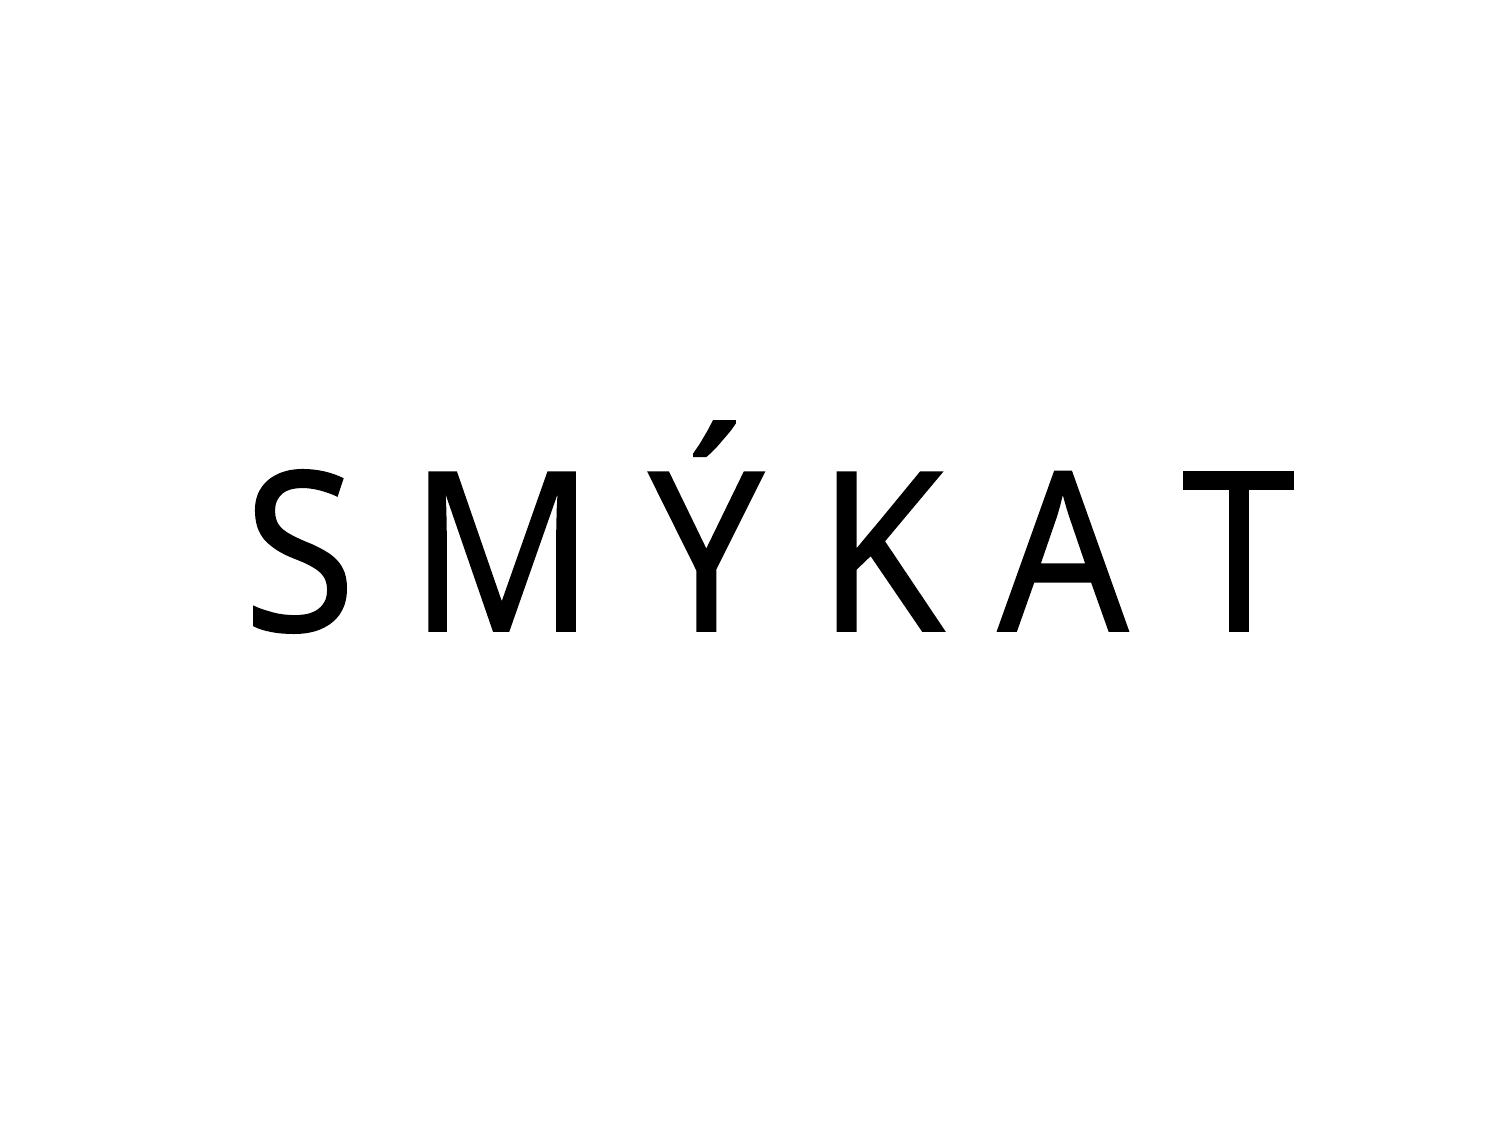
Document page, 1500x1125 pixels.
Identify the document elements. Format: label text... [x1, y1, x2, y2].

text_box S M Ý K A T [1183, 472, 1294, 632]
text_box S M Ý K A T [694, 420, 736, 457]
text_box S M Ý K A T [648, 472, 765, 632]
text_box S M Ý K A T [253, 469, 347, 634]
text_box S M Ý K A T [997, 471, 1129, 632]
text_box S M Ý K A T [837, 472, 945, 632]
text_box S M Ý K A T [429, 472, 576, 632]
